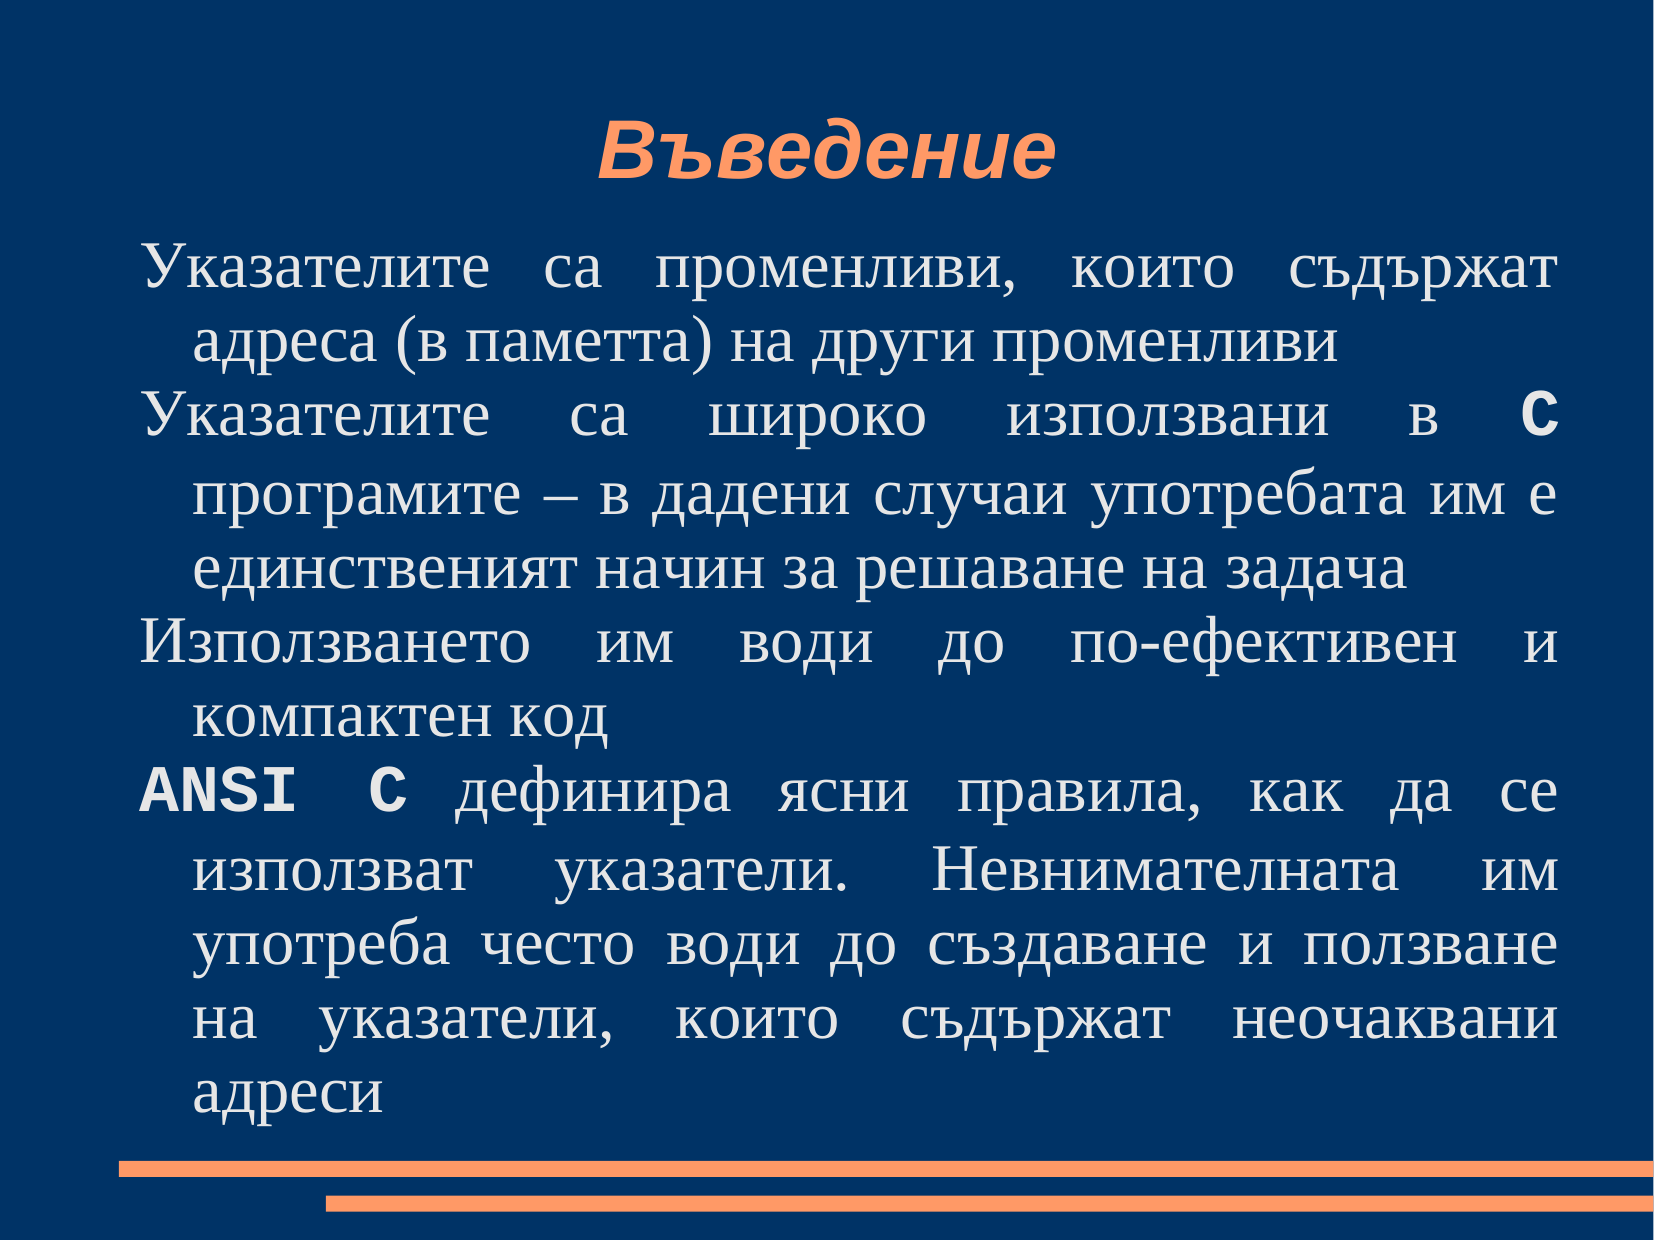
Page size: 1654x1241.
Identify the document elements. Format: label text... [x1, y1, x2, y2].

list Указателите са променливи, които съдържат адреса (в паметта) на други променливи Указателите са широко използвани в С програмите – в дадени случаи употребата им е единственият начин за решаване на задача Използването им води до по-ефективен и компактен код ANSI С дефинира ясни правила, как да се използват указатели. Невнимателната им употреба често води до създаване и ползване на указатели, които съдържат неочаквани адреси [121, 227, 1561, 1128]
title Въведение [121, 46, 1534, 227]
